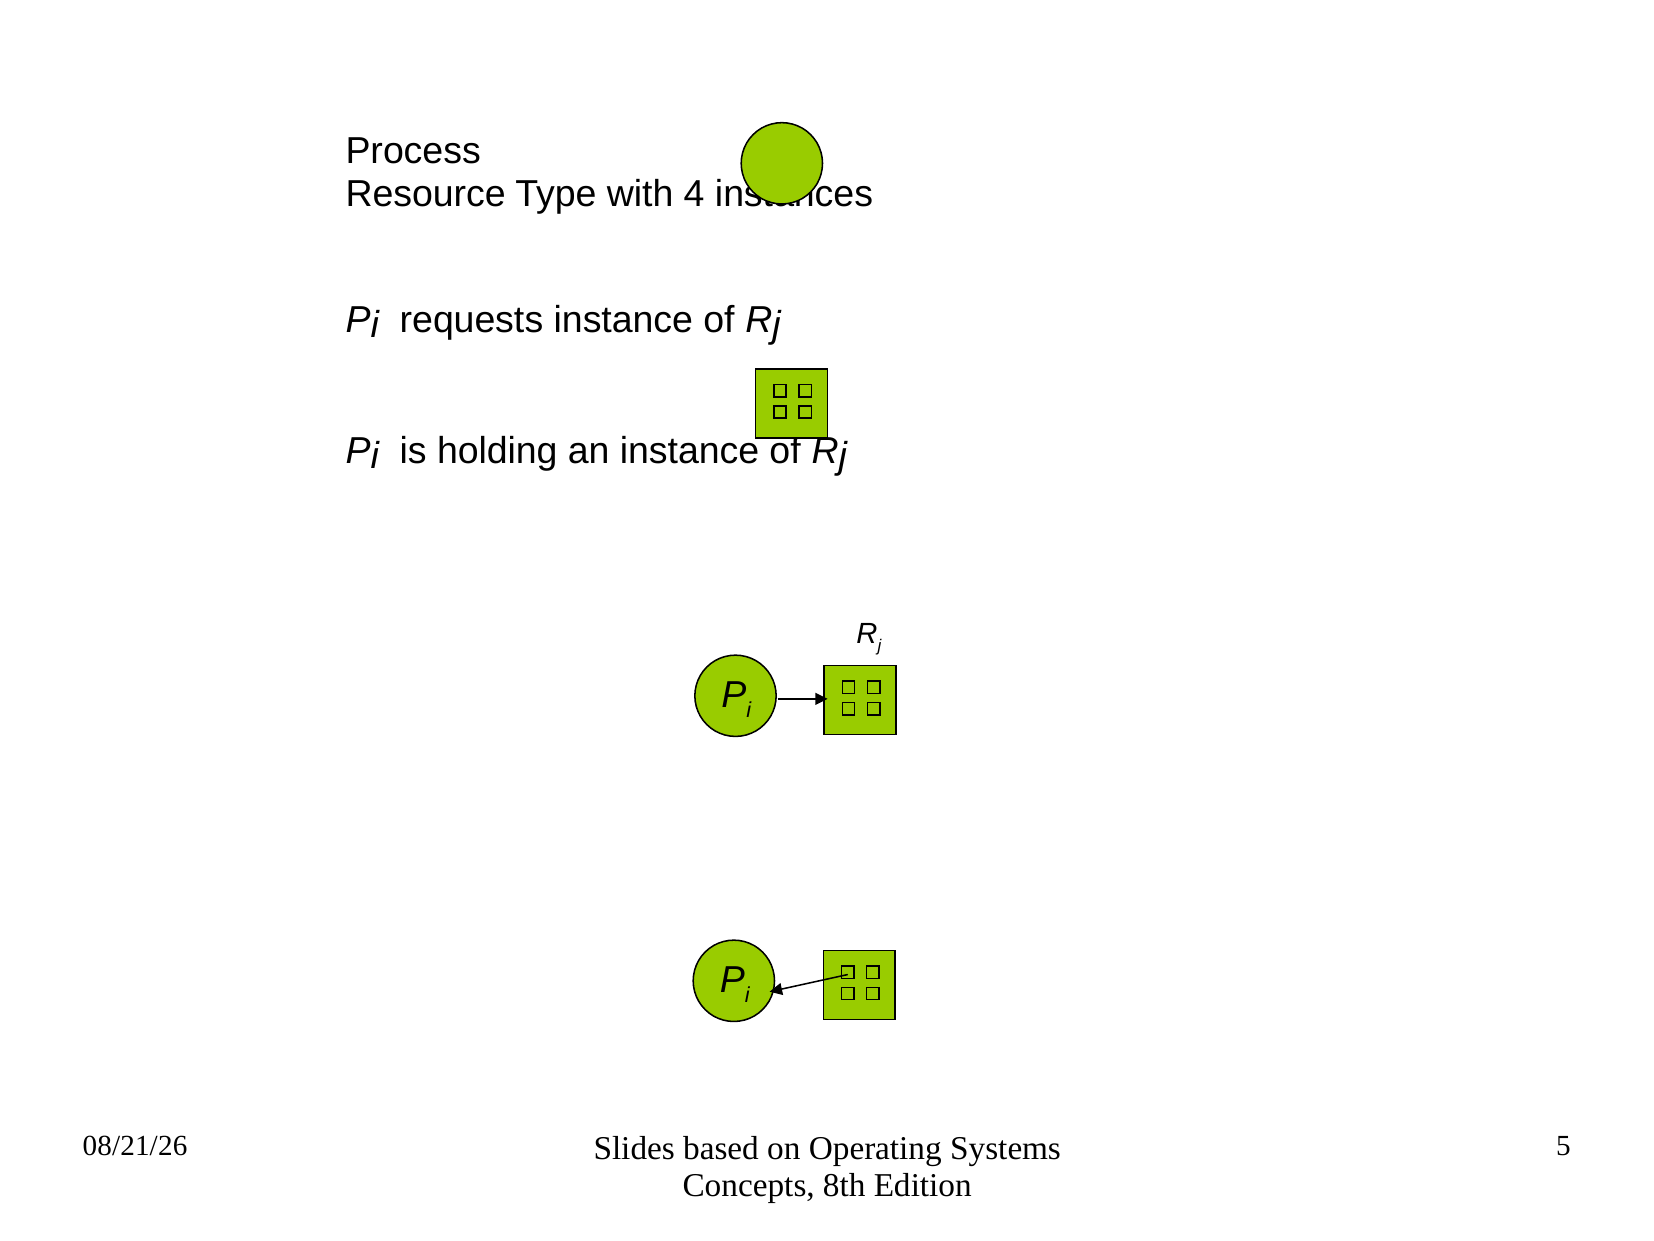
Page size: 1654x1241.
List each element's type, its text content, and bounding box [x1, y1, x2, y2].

text_box Process Resource Type with 4 instances Pi requests instance of Rj Pi is holding an instance of Rj [330, 122, 1301, 943]
text_box Rj [841, 606, 897, 662]
text_box [741, 122, 823, 204]
text_box [755, 369, 828, 438]
text_box [824, 665, 897, 735]
text_box Pi [693, 940, 775, 1022]
text_box Pi [694, 655, 777, 737]
text_box [823, 950, 896, 1020]
